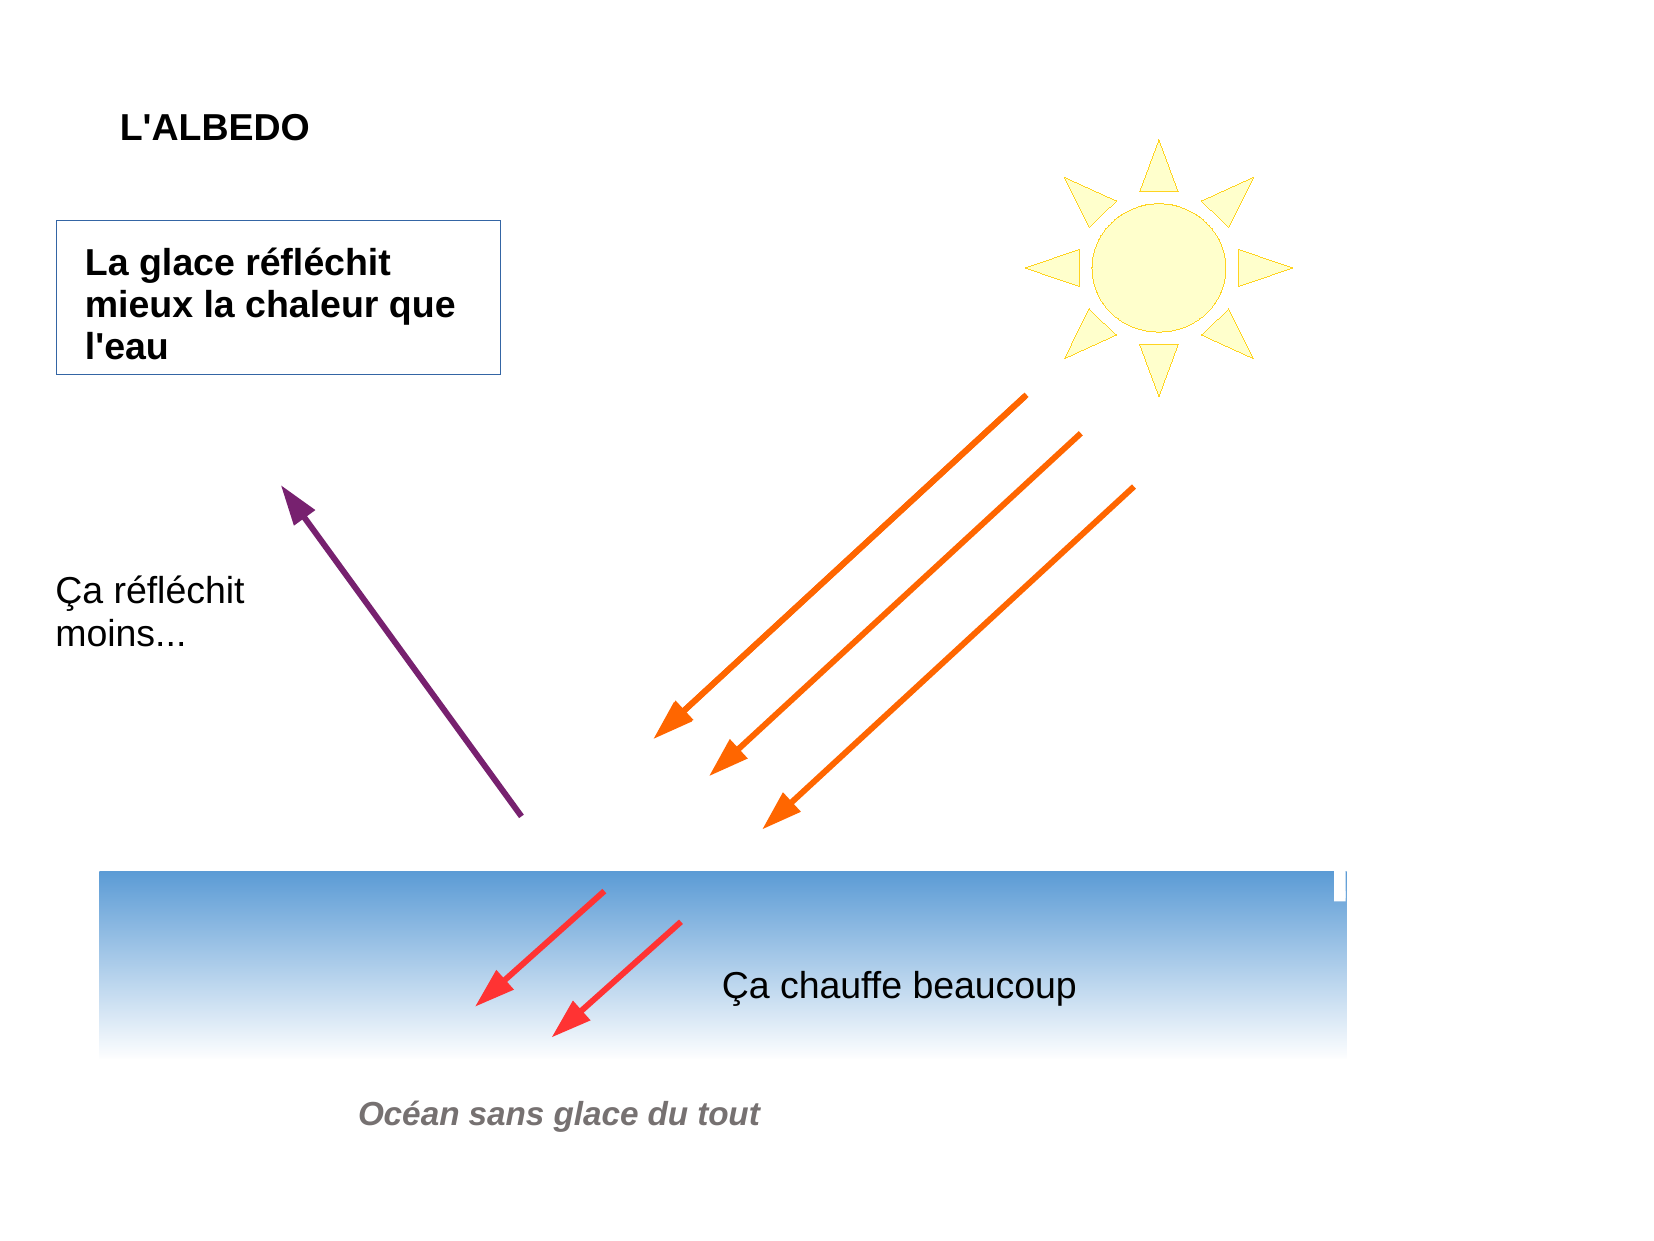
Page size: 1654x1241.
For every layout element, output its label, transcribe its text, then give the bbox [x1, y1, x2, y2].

text_box L'ALBEDO [104, 98, 571, 156]
text_box [1064, 177, 1117, 228]
text_box [1091, 203, 1226, 333]
text_box [1201, 177, 1254, 228]
text_box La glace réfléchit mieux la chaleur que l'eau [70, 233, 477, 375]
text_box [1139, 344, 1179, 397]
text_box [1139, 139, 1179, 192]
text_box Océan sans glace du tout [334, 1084, 776, 1140]
text_box [56, 220, 501, 375]
text_box [1025, 249, 1080, 287]
text_box Ça réfléchit moins... [40, 562, 311, 719]
text_box [1064, 308, 1117, 359]
text_box [1201, 308, 1254, 359]
text_box [99, 848, 1347, 1059]
text_box [1238, 249, 1293, 287]
text_box Ça chauffe beaucoup [707, 956, 1106, 1014]
